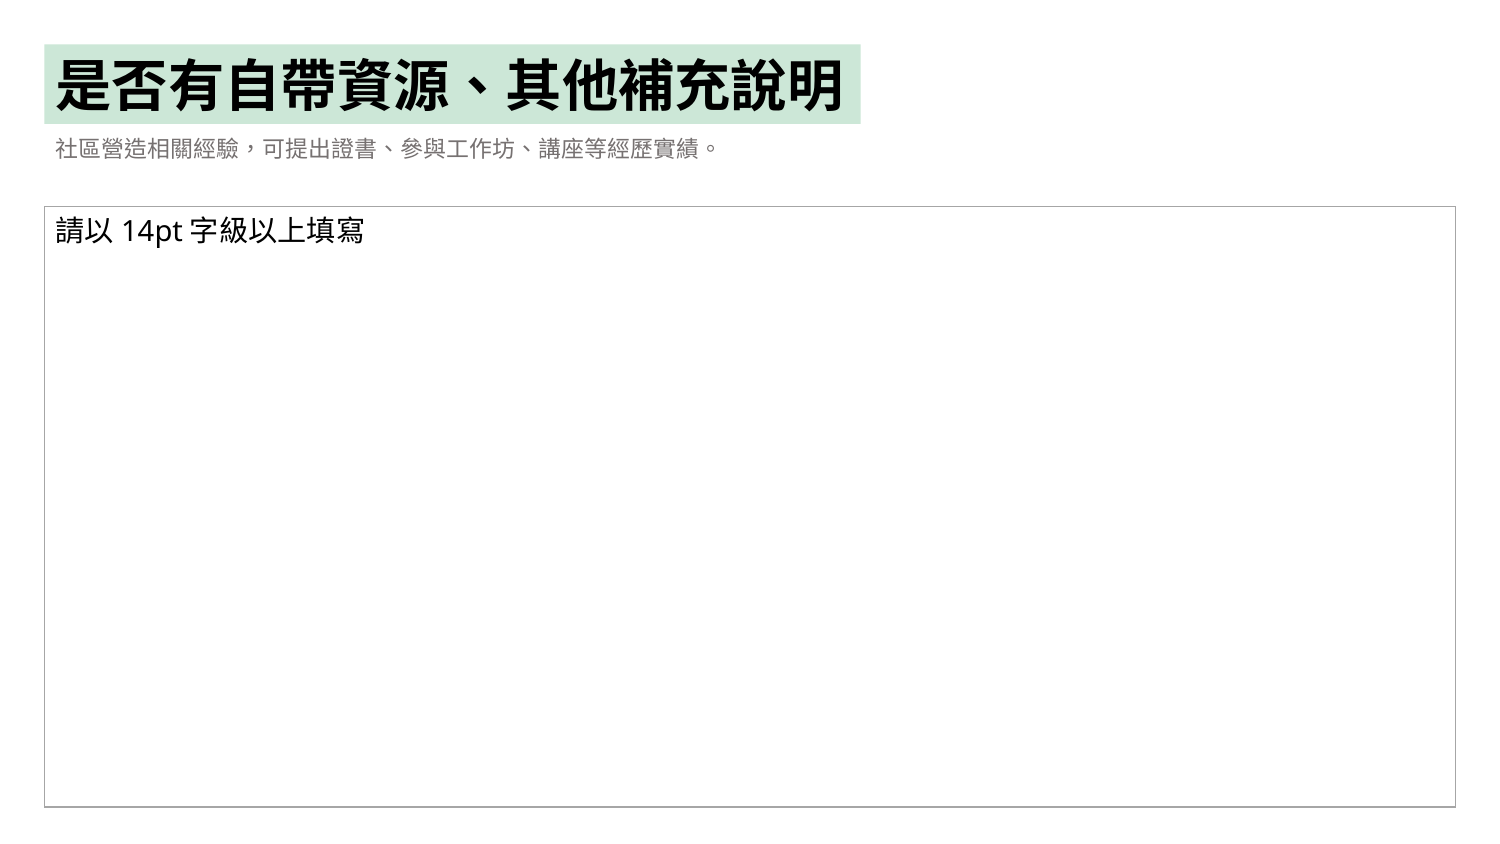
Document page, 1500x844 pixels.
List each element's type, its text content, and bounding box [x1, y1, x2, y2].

text_box 是否有自帶資源、其他補充說明 [44, 44, 861, 124]
text_box 社區營造相關經驗，可提出證書、參與工作坊、講座等經歷實績。 [44, 128, 1432, 168]
text_box 請以14pt字級以上填寫 [44, 206, 1456, 807]
